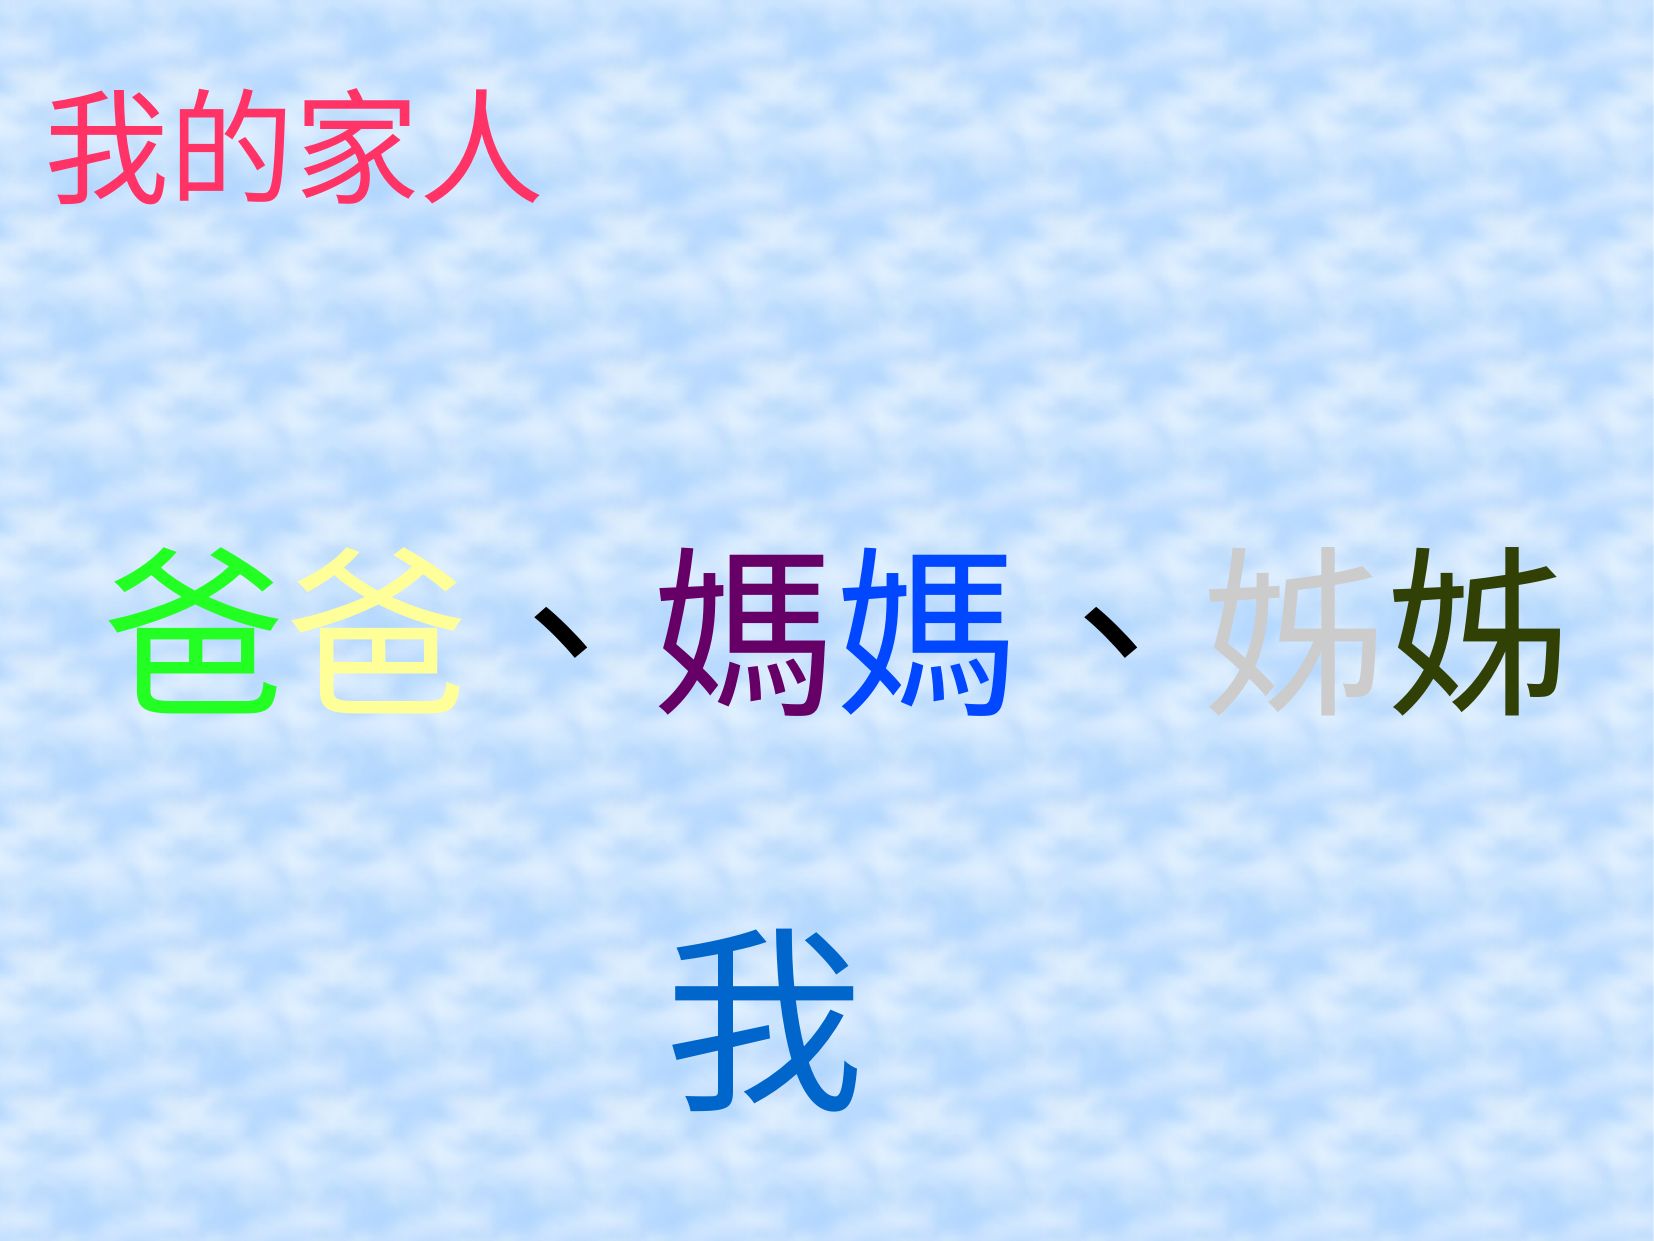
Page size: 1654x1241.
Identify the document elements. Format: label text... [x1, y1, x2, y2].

text_box 爸爸、媽媽、姊姊 [88, 481, 1595, 1093]
picture [0, 0, 1654, 1241]
text_box 我 [649, 856, 1388, 1111]
text_box 我的家人 [29, 41, 621, 207]
